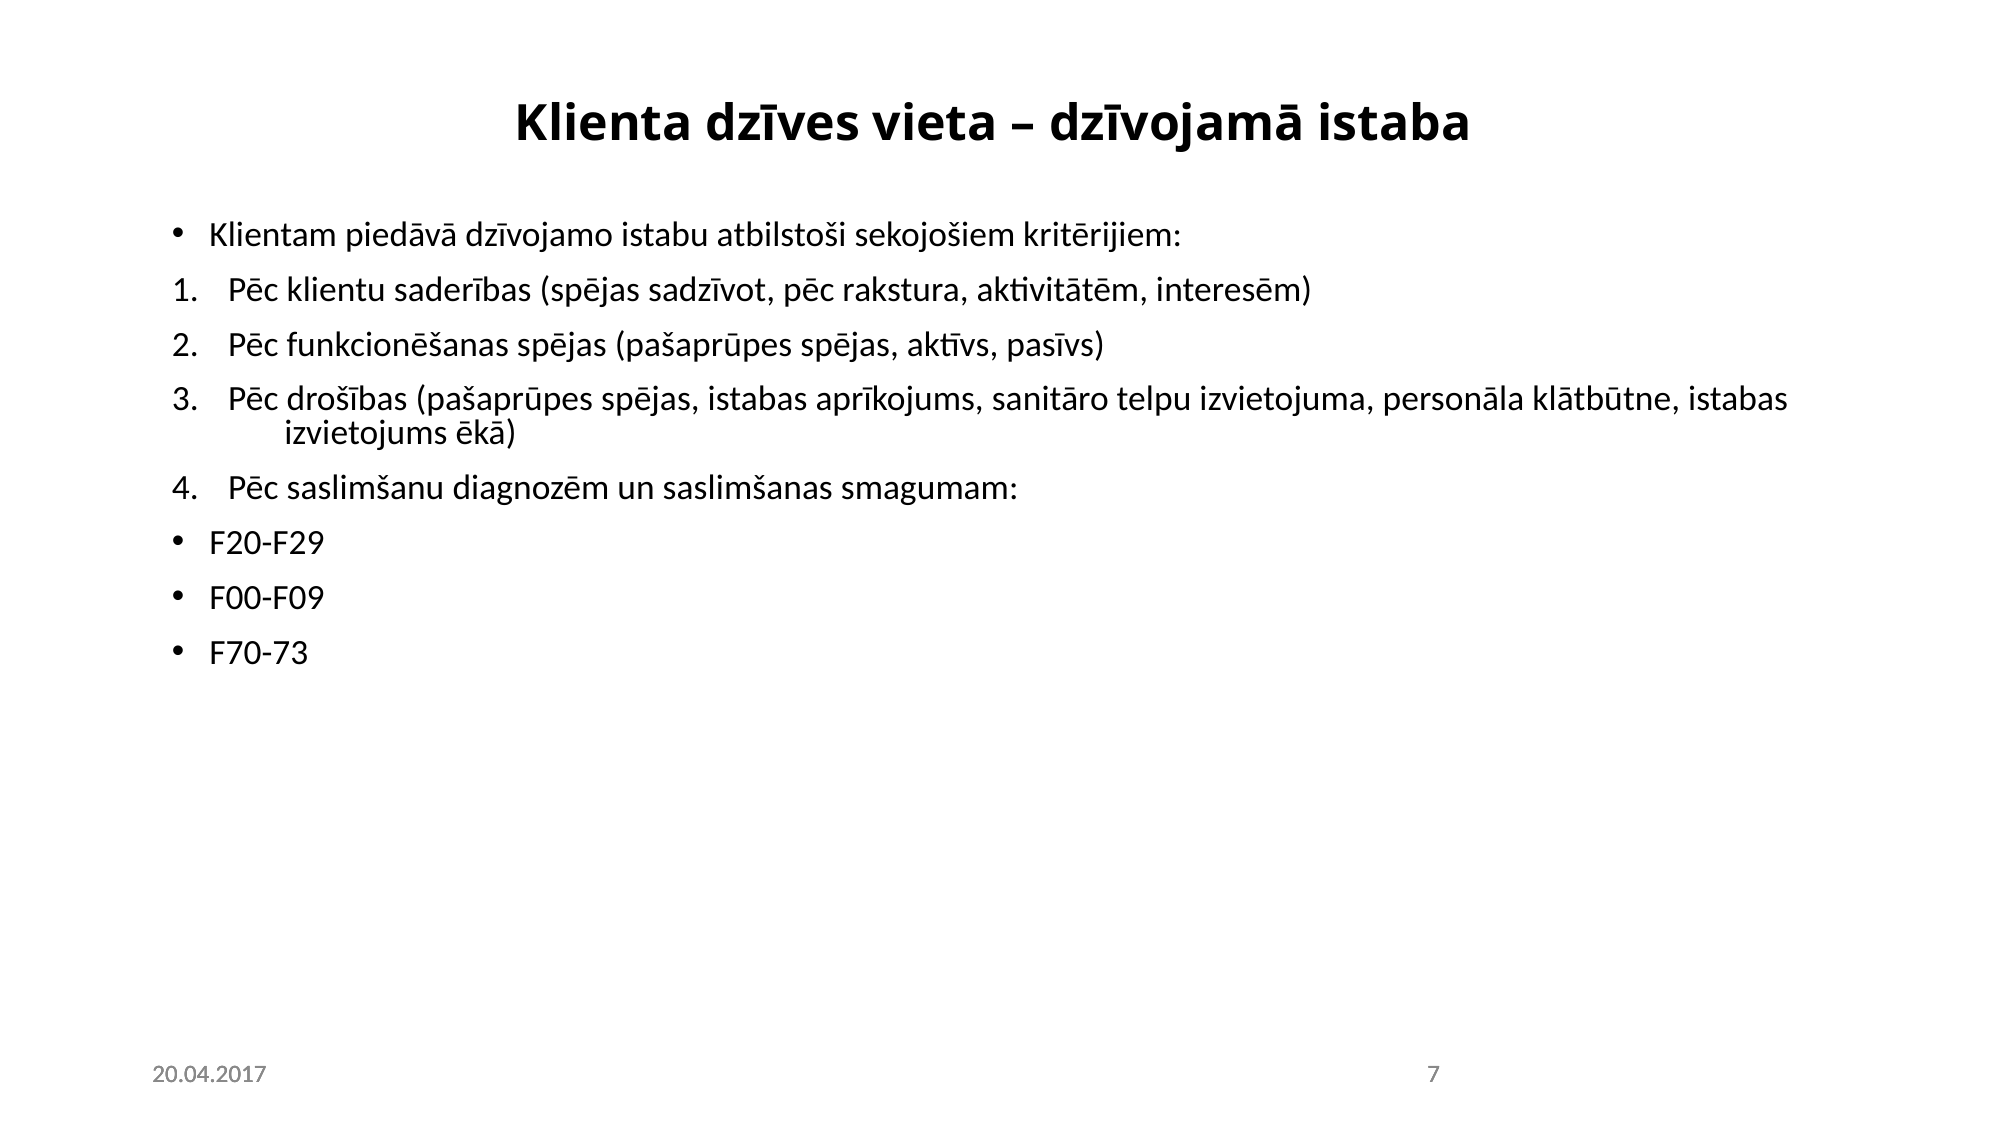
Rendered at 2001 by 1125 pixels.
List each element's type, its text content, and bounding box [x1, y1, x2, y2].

text_box 20.04.2017 [137, 1042, 588, 1103]
title Klienta dzīves vieta – dzīvojamā istaba [137, 59, 1863, 189]
text_box [1412, 1042, 1863, 1103]
list Klientam piedāvā dzīvojamo istabu atbilstoši sekojošiem kritērijiem: Pēc klientu saderības (spējas sadzīvot, pēc rakstura, aktivitātēm, interesēm) Pēc funkcionēšanas spējas (pašaprūpes spējas, aktīvs, pasīvs) Pēc drošības (pašaprūpes spējas, istabas aprīkojums, sanitāro telpu izvietojuma, personāla klātbūtne, istabas izvietojums ēkā) Pēc saslimšanu diagnozēm un saslimšanas smagumam: F20-F29 F00-F09 F70-73 [156, 211, 1882, 976]
